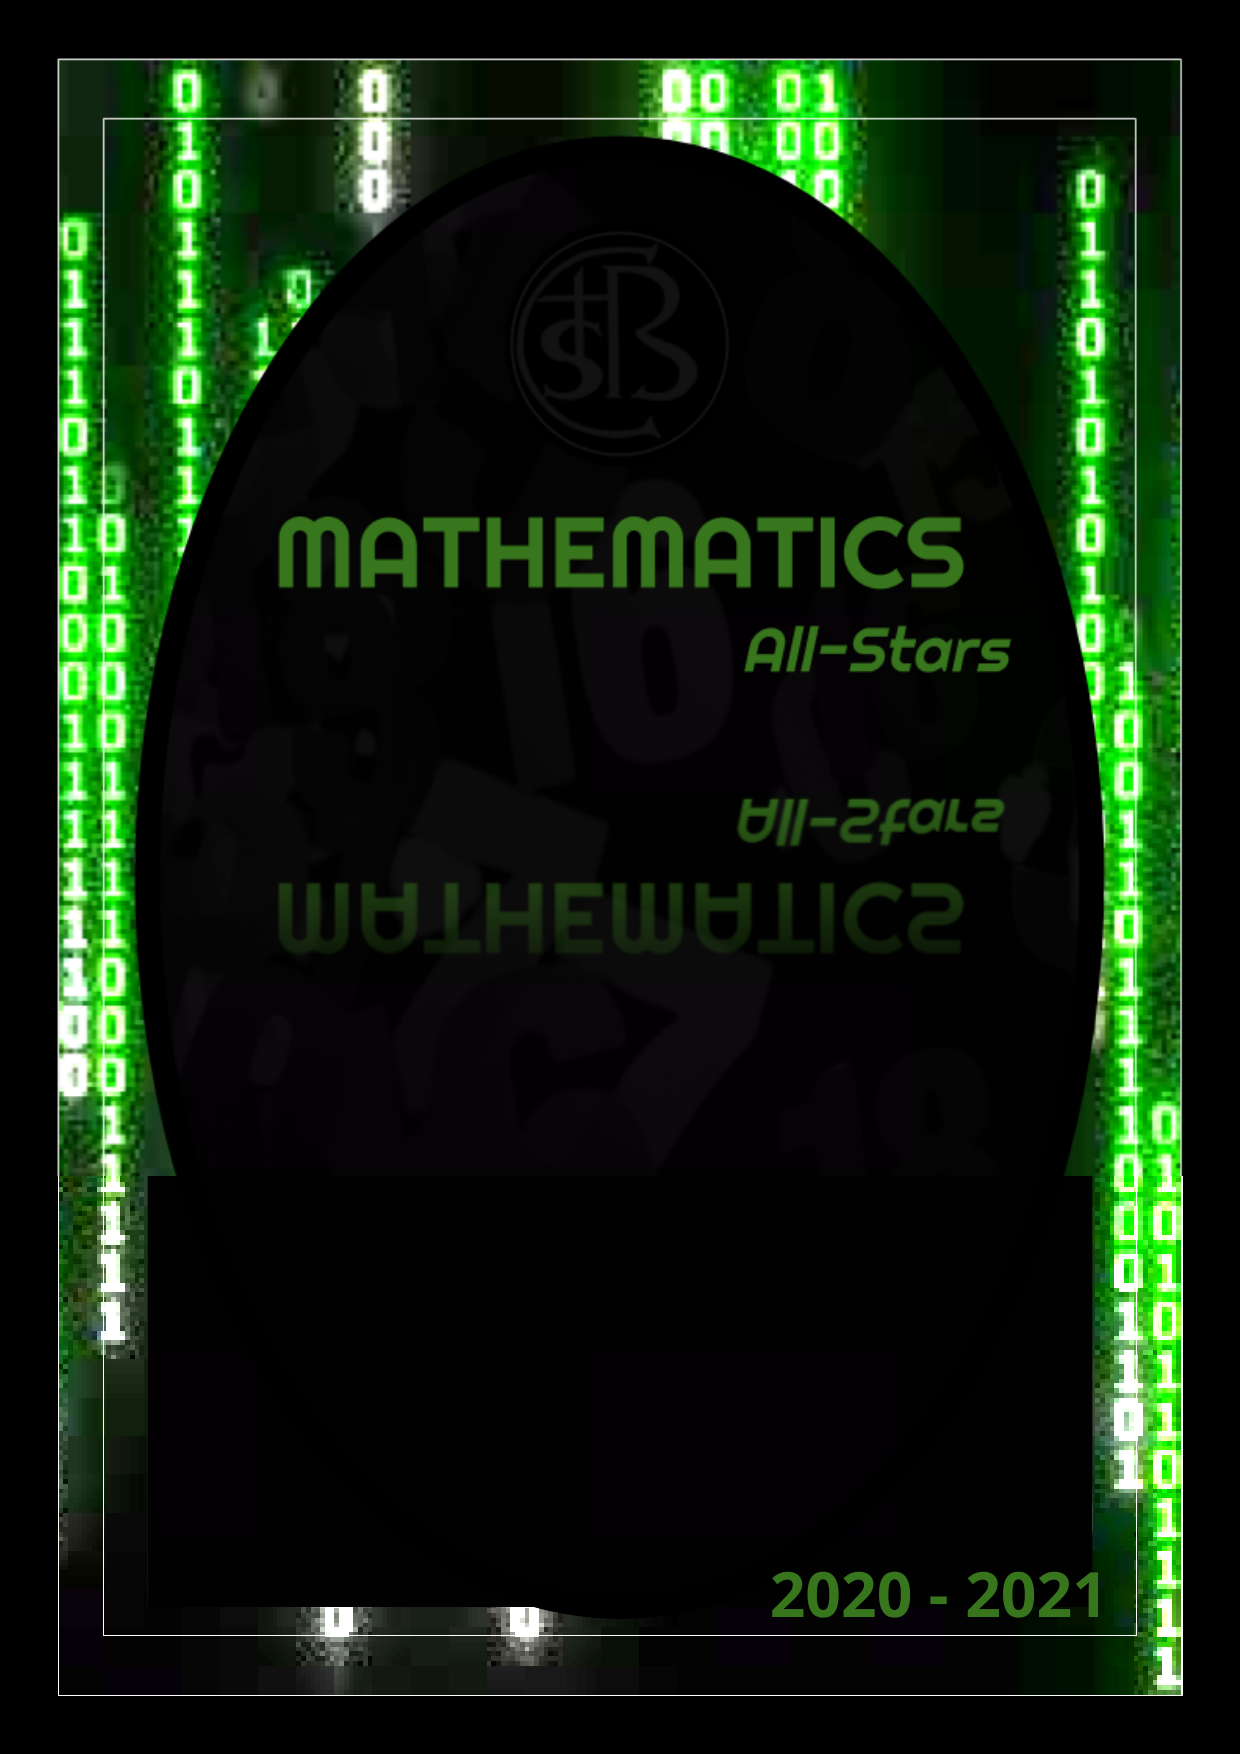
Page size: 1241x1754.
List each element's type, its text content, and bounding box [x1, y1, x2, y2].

text_box 2020 - 2021 [754, 1489, 1241, 1695]
picture [0, 1, 1240, 1695]
